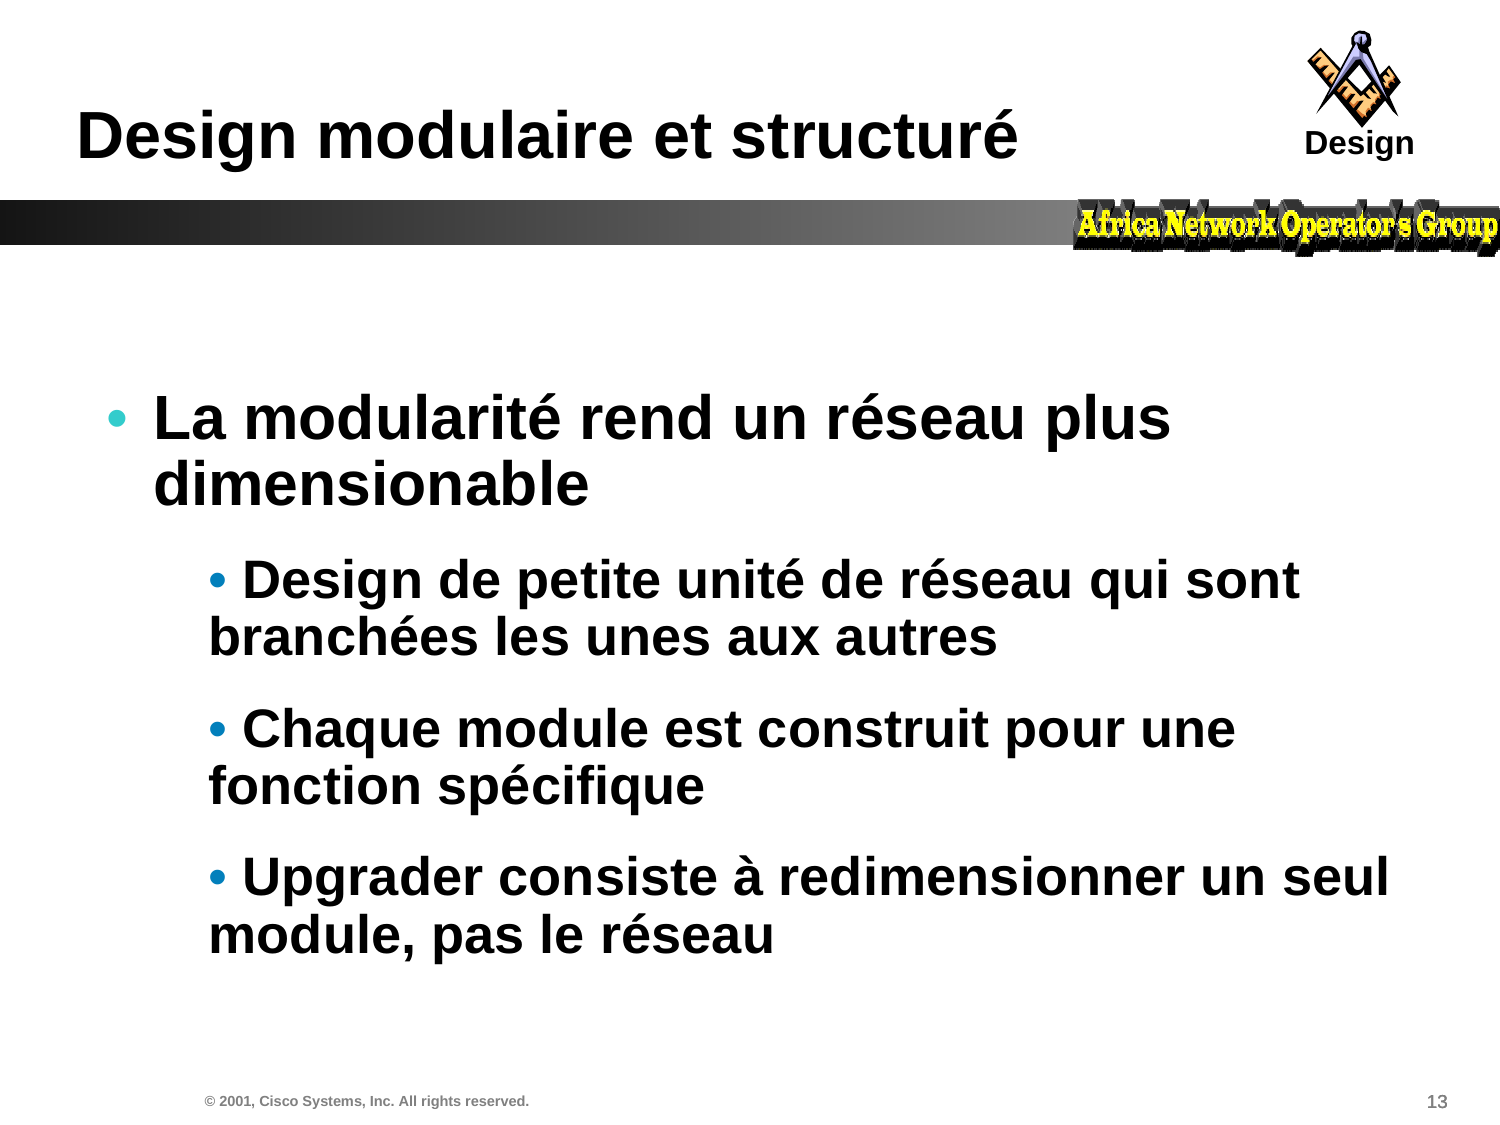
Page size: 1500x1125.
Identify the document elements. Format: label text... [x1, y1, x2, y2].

title Design modulaire et structuré [62, 41, 1314, 180]
picture [1307, 29, 1402, 118]
text_box Design [1292, 118, 1428, 168]
list La modularité rend un réseau plus dimensionable Design de petite unité de réseau qui sont branchées les unes aux autres Chaque module est construit pour une fonction spécifique Upgrader consiste à redimensionner un seul module, pas le réseau [74, 322, 1424, 1029]
picture [1070, 180, 1500, 275]
